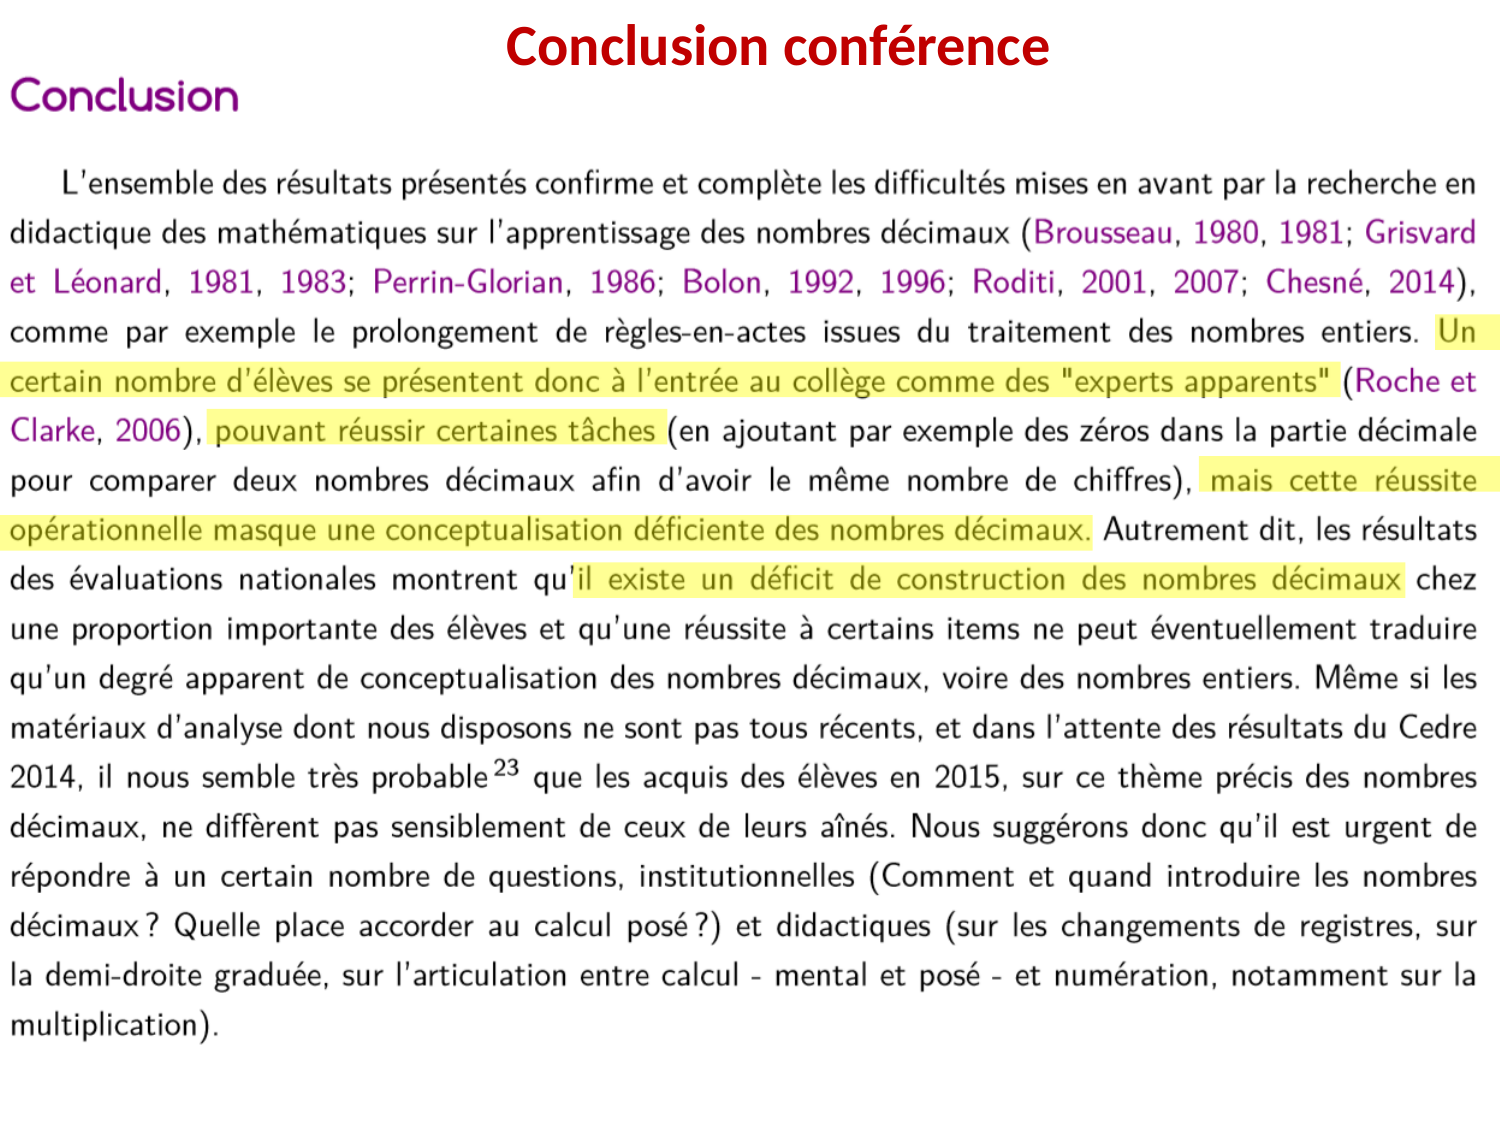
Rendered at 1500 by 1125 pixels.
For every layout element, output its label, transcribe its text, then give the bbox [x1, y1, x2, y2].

text_box [0, 361, 1341, 398]
text_box [572, 562, 1406, 598]
text_box Conclusion conférence [383, 0, 1187, 66]
text_box [1198, 456, 1500, 492]
picture [0, 66, 1500, 1059]
text_box [0, 515, 1093, 551]
text_box [1435, 314, 1500, 350]
text_box [206, 408, 668, 445]
